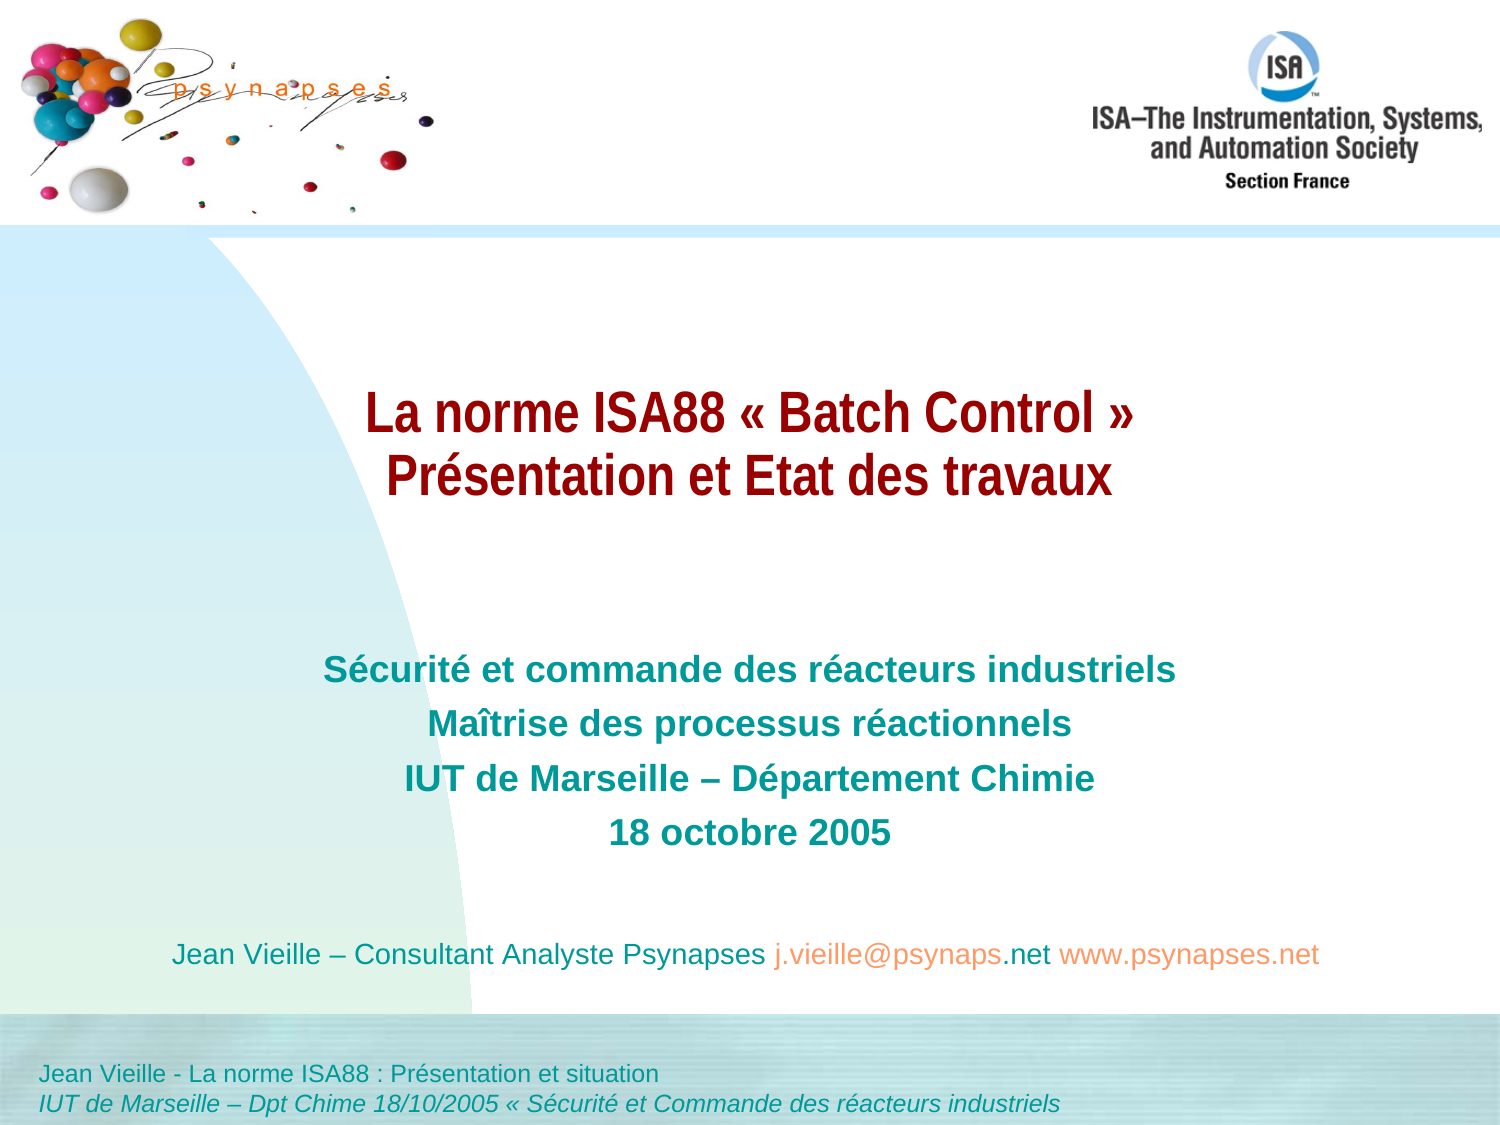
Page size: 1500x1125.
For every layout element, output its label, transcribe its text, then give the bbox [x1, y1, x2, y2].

subtitle Sécurité et commande des réacteurs industriels Maîtrise des processus réactionnels IUT de Marseille – Département Chimie 18 octobre 2005 [225, 637, 1276, 926]
picture [1092, 31, 1483, 194]
text_box Jean Vieille – Consultant Analyste Psynapses j.vieille@psynaps.net www.psynapses.net [75, 927, 1426, 978]
picture [0, 18, 438, 225]
picture [0, 1014, 1500, 1125]
title La norme ISA88 « Batch Control » Présentation et Etat des travaux [112, 374, 1388, 579]
